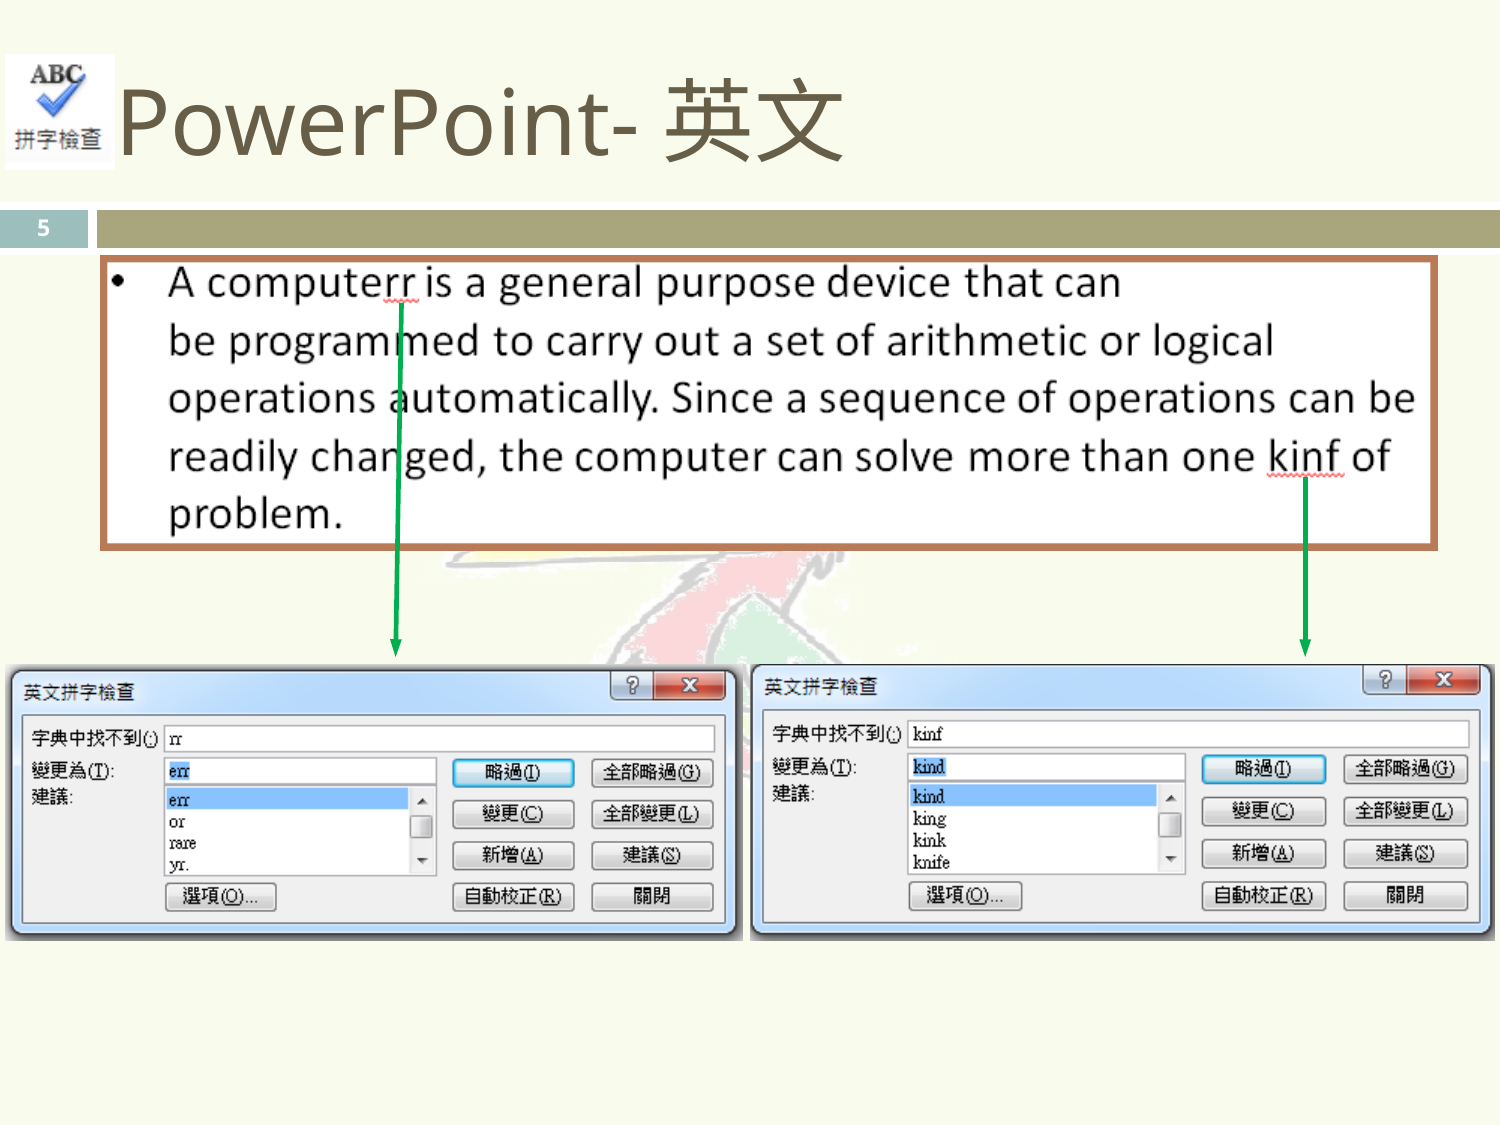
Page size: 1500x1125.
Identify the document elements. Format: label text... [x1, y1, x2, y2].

picture [750, 664, 1495, 941]
picture [5, 54, 115, 170]
title PowerPoint-英文 [100, 37, 1438, 201]
picture [100, 255, 1438, 551]
picture [5, 664, 743, 941]
text_box 5 [0, 208, 88, 249]
